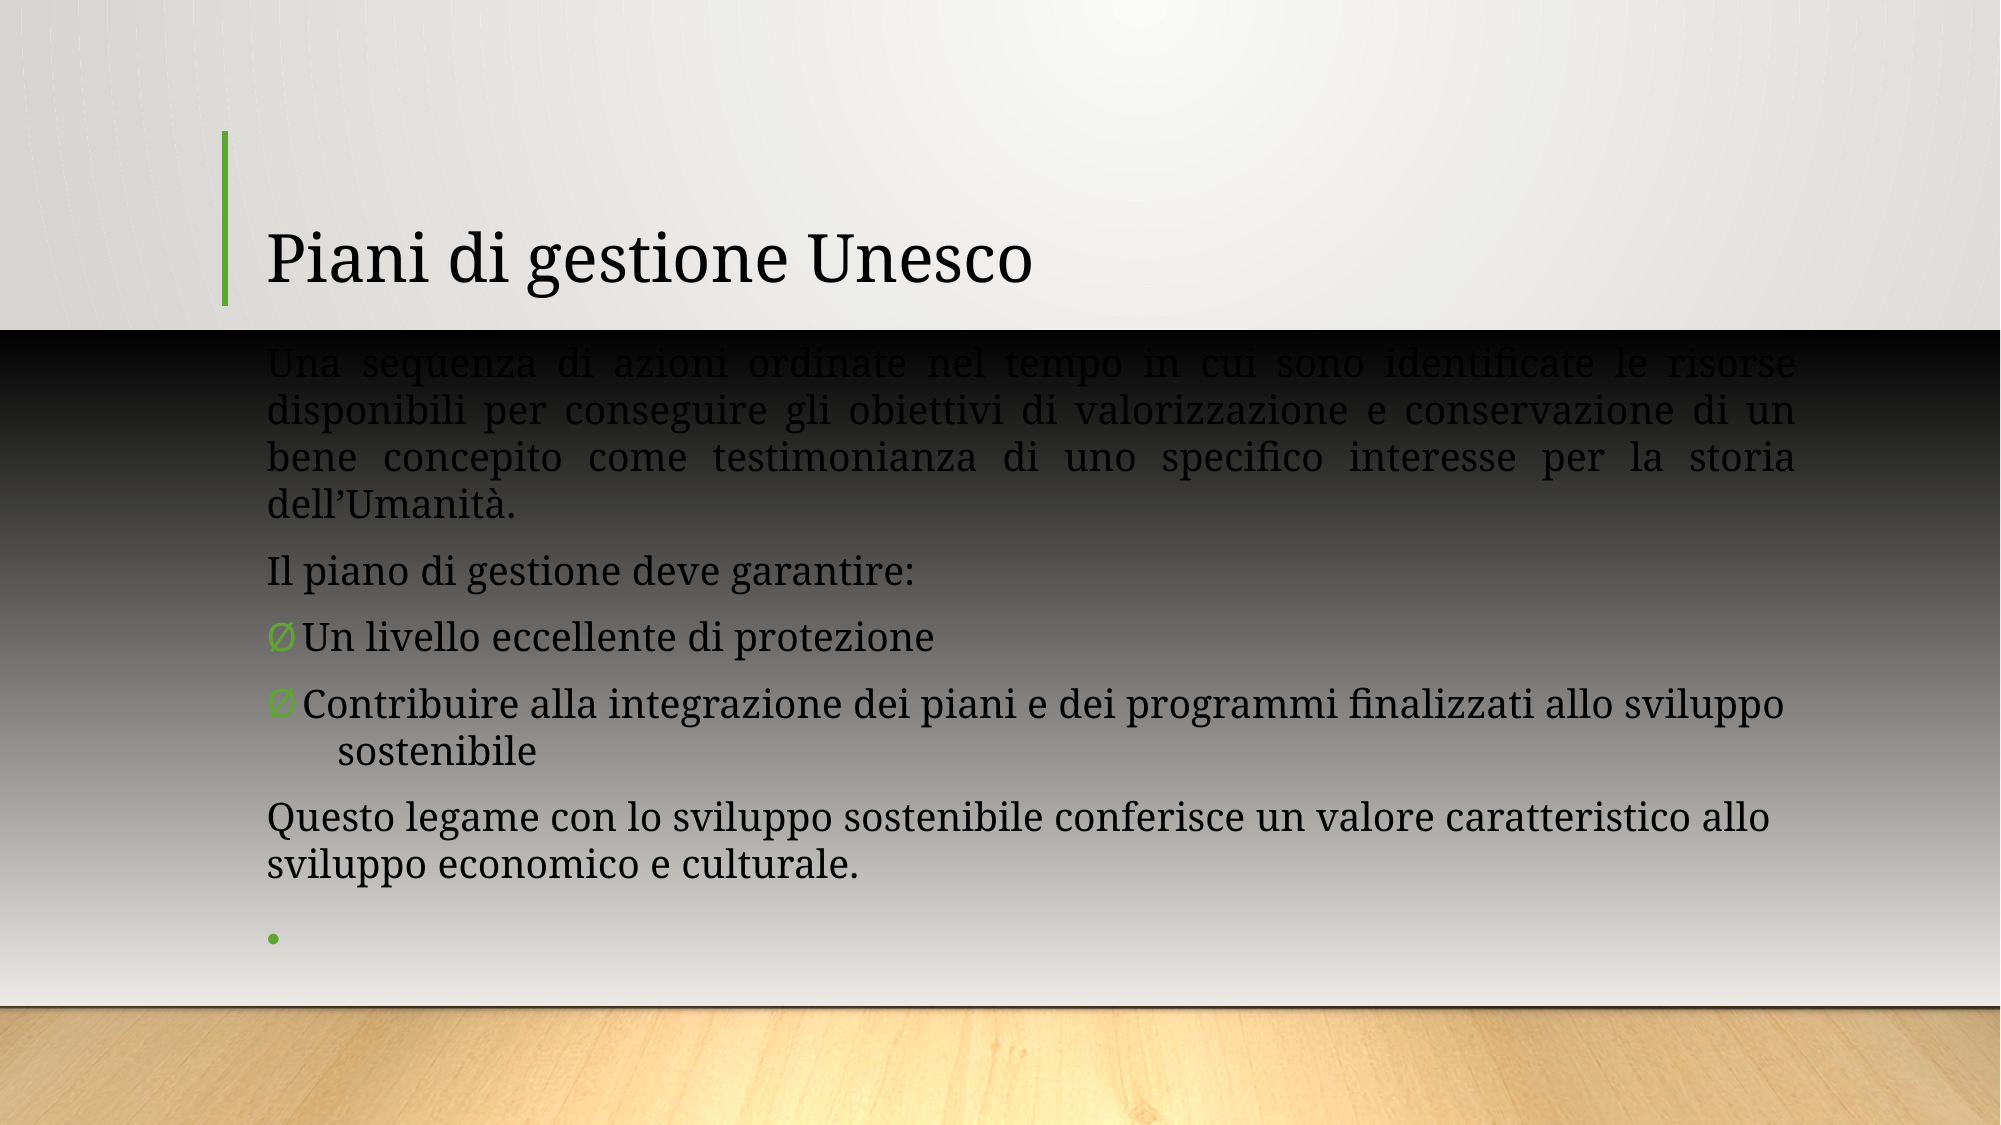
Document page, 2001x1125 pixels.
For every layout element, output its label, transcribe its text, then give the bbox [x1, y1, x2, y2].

list Una sequenza di azioni ordinate nel tempo in cui sono identificate le risorse disponibili per conseguire gli obiettivi di valorizzazione e conservazione di un bene concepito come testimonianza di uno specifico interesse per la storia dell’Umanità. Il piano di gestione deve garantire: Un livello eccellente di protezione Contribuire alla integrazione dei piani e dei programmi finalizzati allo sviluppo sostenibile Questo legame con lo sviluppo sostenibile conferisce un valore caratteristico allo sviluppo economico e culturale. [251, 330, 1814, 897]
title Piani di gestione Unesco [251, 131, 1814, 305]
